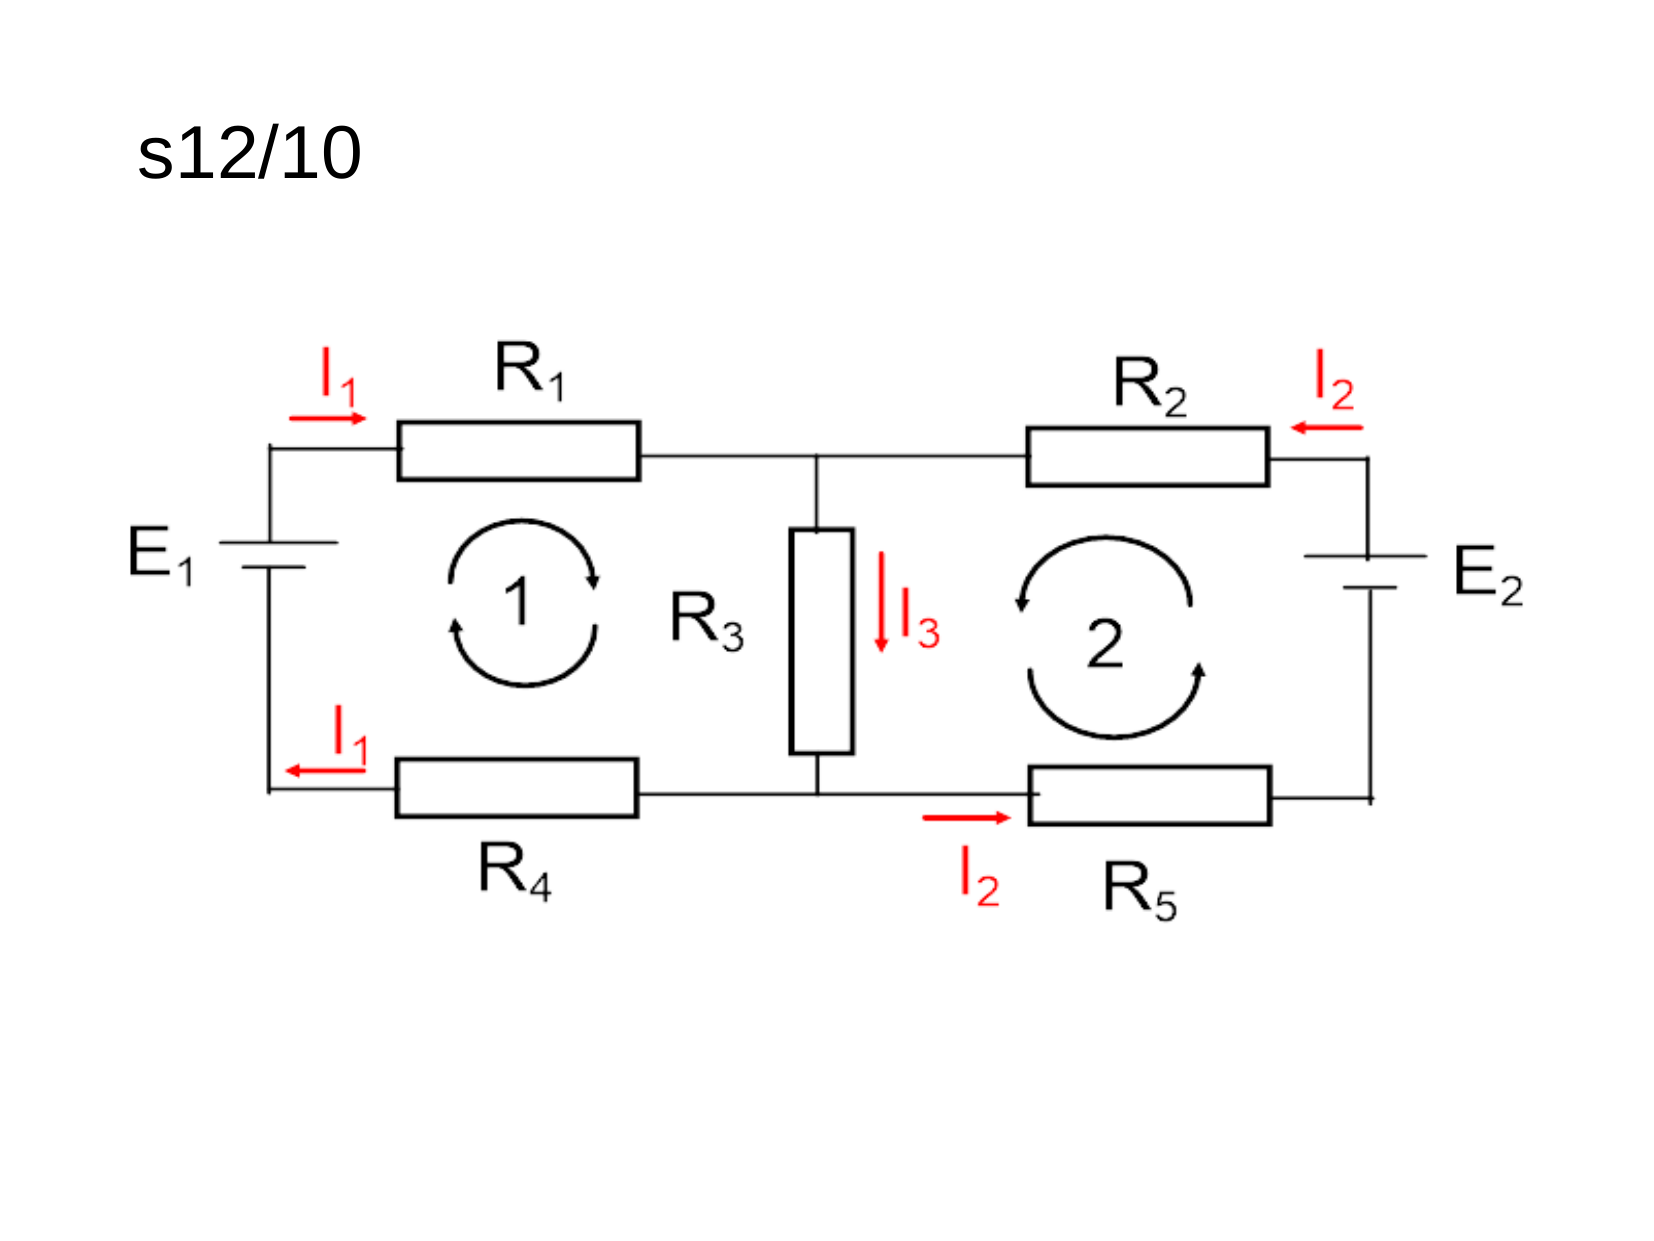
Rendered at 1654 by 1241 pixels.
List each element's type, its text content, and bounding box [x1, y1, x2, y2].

picture [78, 287, 1571, 934]
text_box s12/10 [123, 95, 378, 201]
